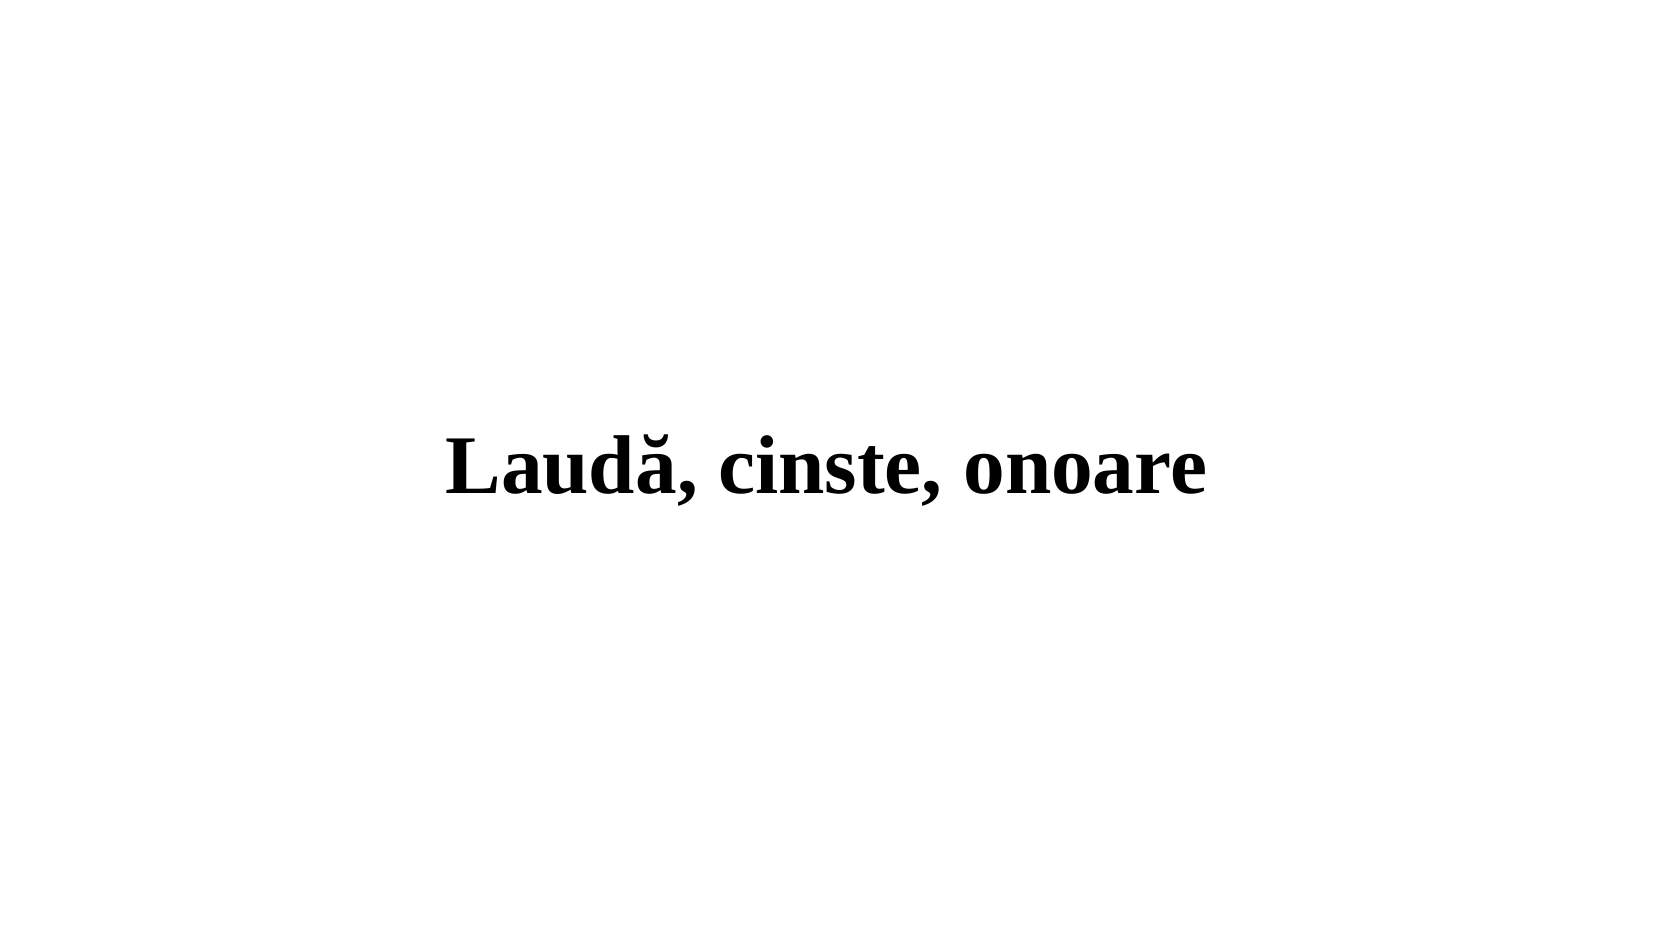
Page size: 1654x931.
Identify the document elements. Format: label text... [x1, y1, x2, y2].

subtitle Laudă, cinste, onoare [300, 150, 1354, 781]
